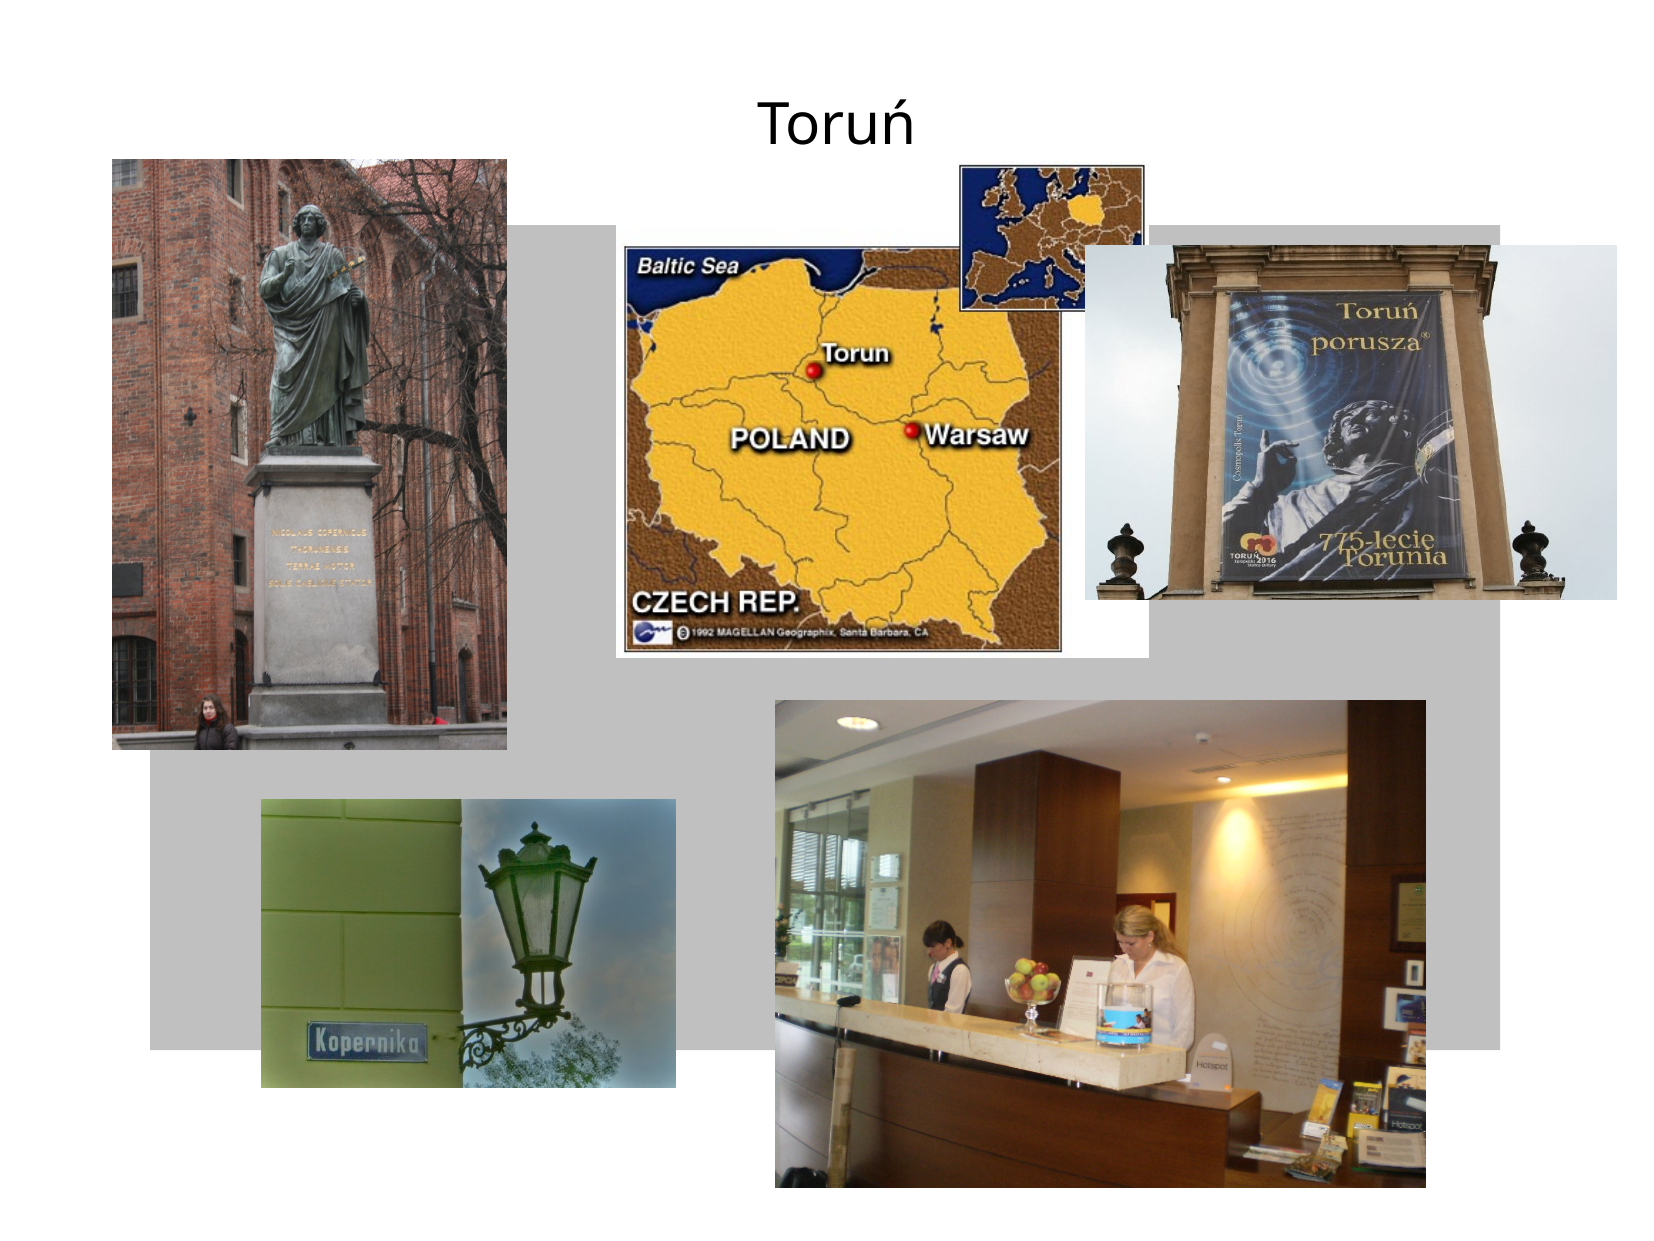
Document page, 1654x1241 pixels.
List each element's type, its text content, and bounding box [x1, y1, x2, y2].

text_box [1149, 225, 1501, 245]
picture [775, 700, 1426, 1189]
picture [112, 159, 507, 751]
picture [616, 225, 1617, 658]
picture [261, 799, 676, 1088]
title Toruń [82, 17, 1571, 225]
text_box [150, 225, 1501, 1051]
